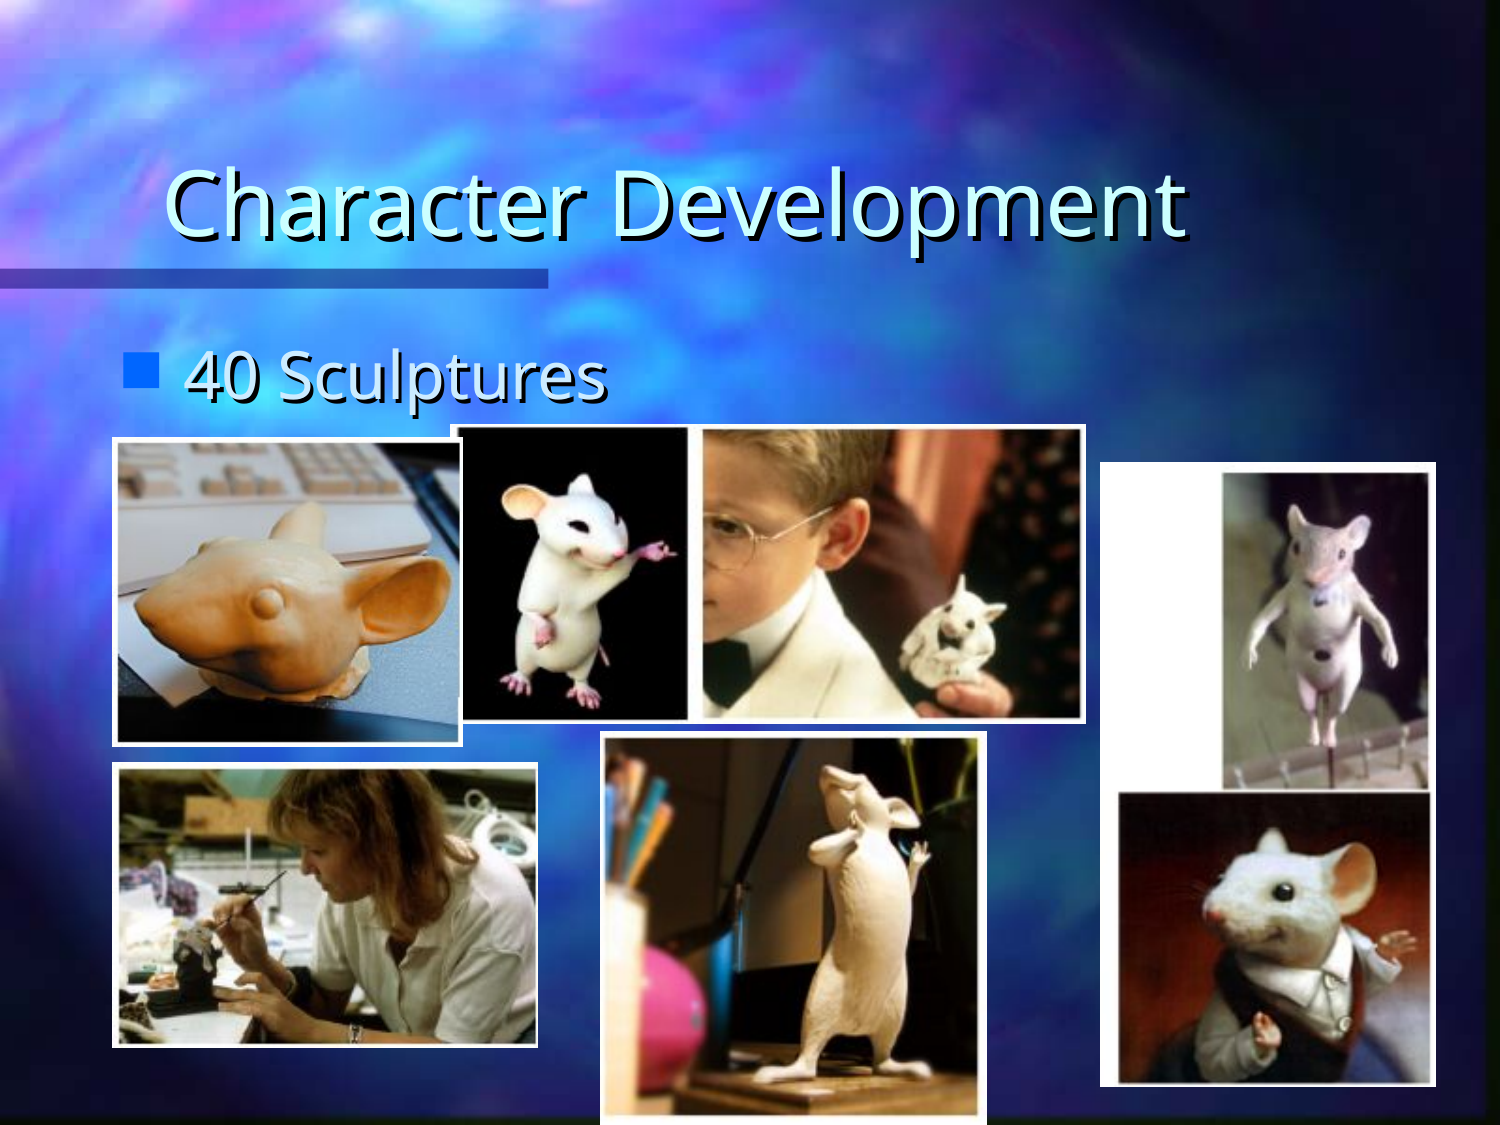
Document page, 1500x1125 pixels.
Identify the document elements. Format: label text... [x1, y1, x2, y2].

picture [0, 0, 1500, 1125]
title Character Development [37, 74, 1313, 263]
list 40 Sculptures [112, 324, 1388, 1001]
